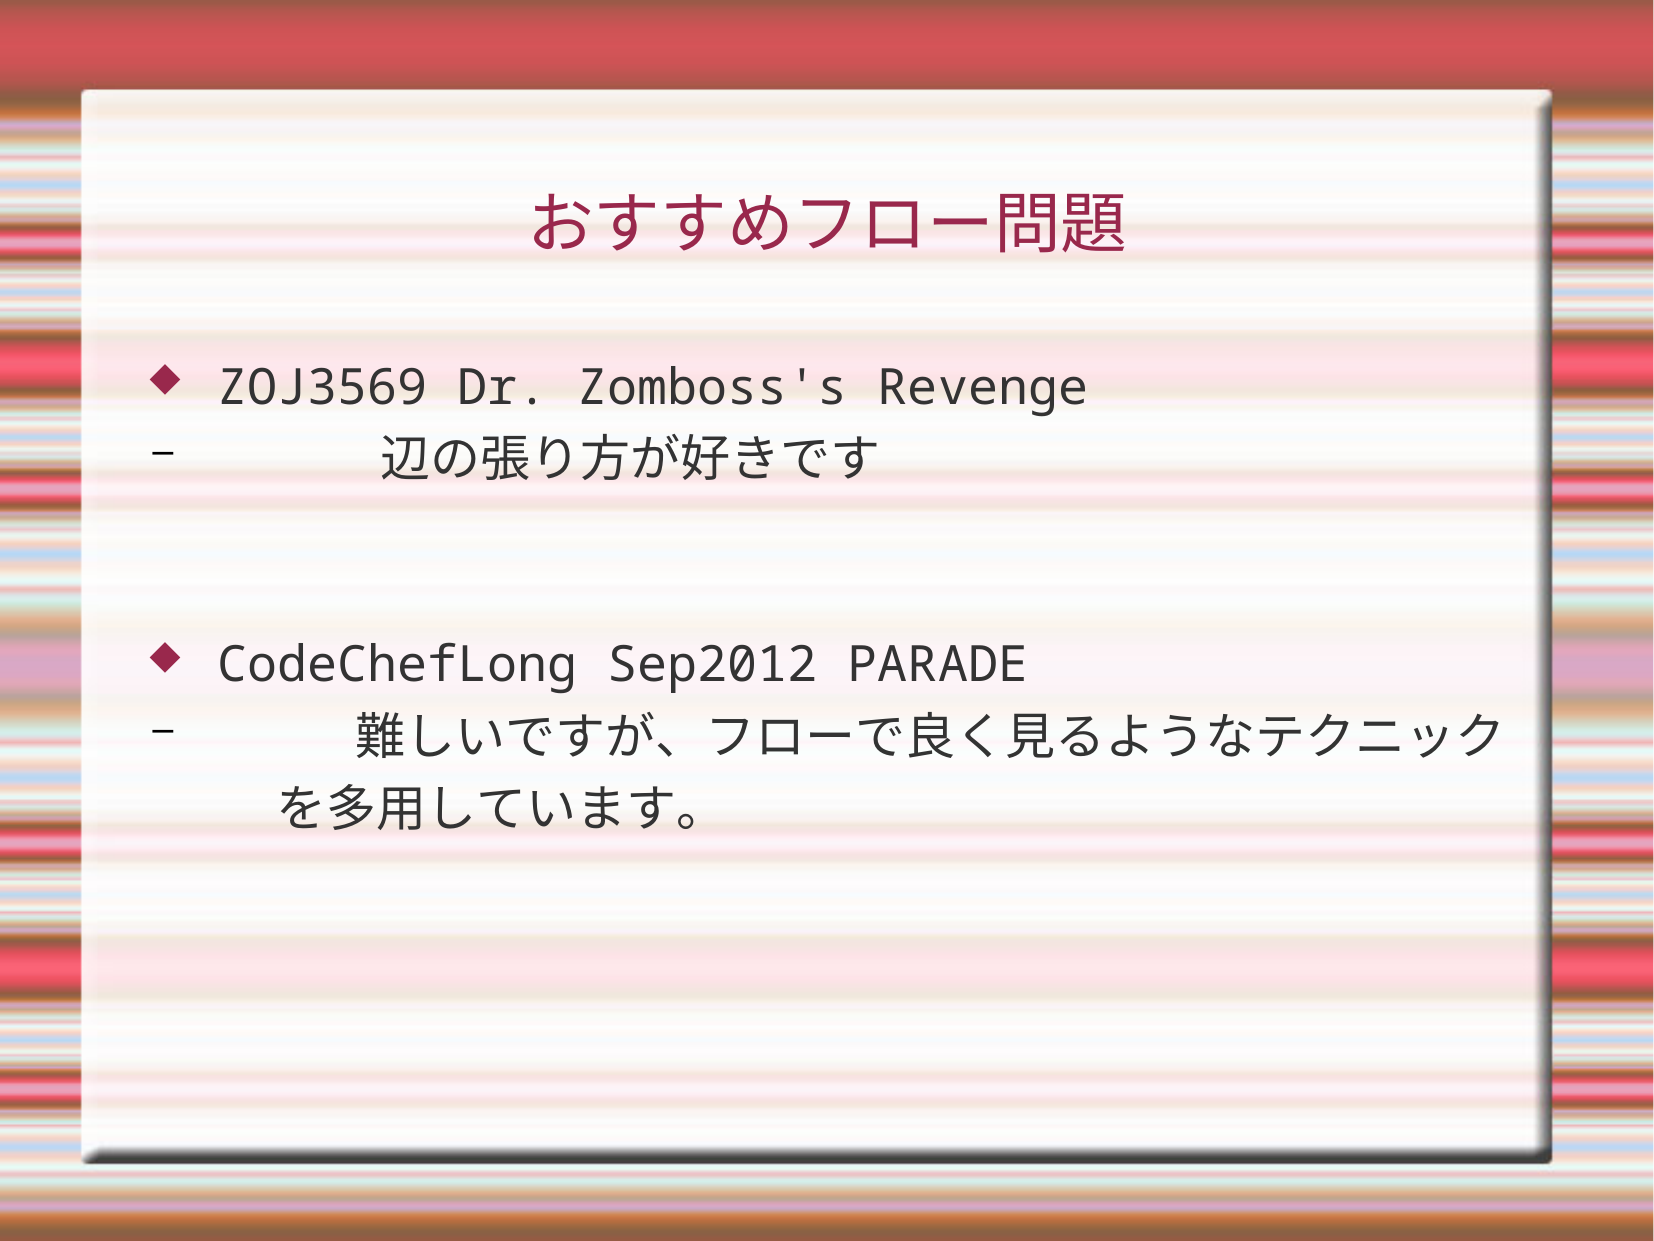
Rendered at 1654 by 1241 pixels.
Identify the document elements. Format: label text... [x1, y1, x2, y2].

title おすすめフロー問題 [121, 114, 1534, 322]
picture [0, 0, 1654, 1241]
list ZOJ3569 Dr. Zomboss's Revenge 辺の張り方が好きです CodeChefLong Sep2012 PARADE 難しいですが、フローで良く見るようなテクニックを多用しています。 [134, 350, 1516, 1132]
